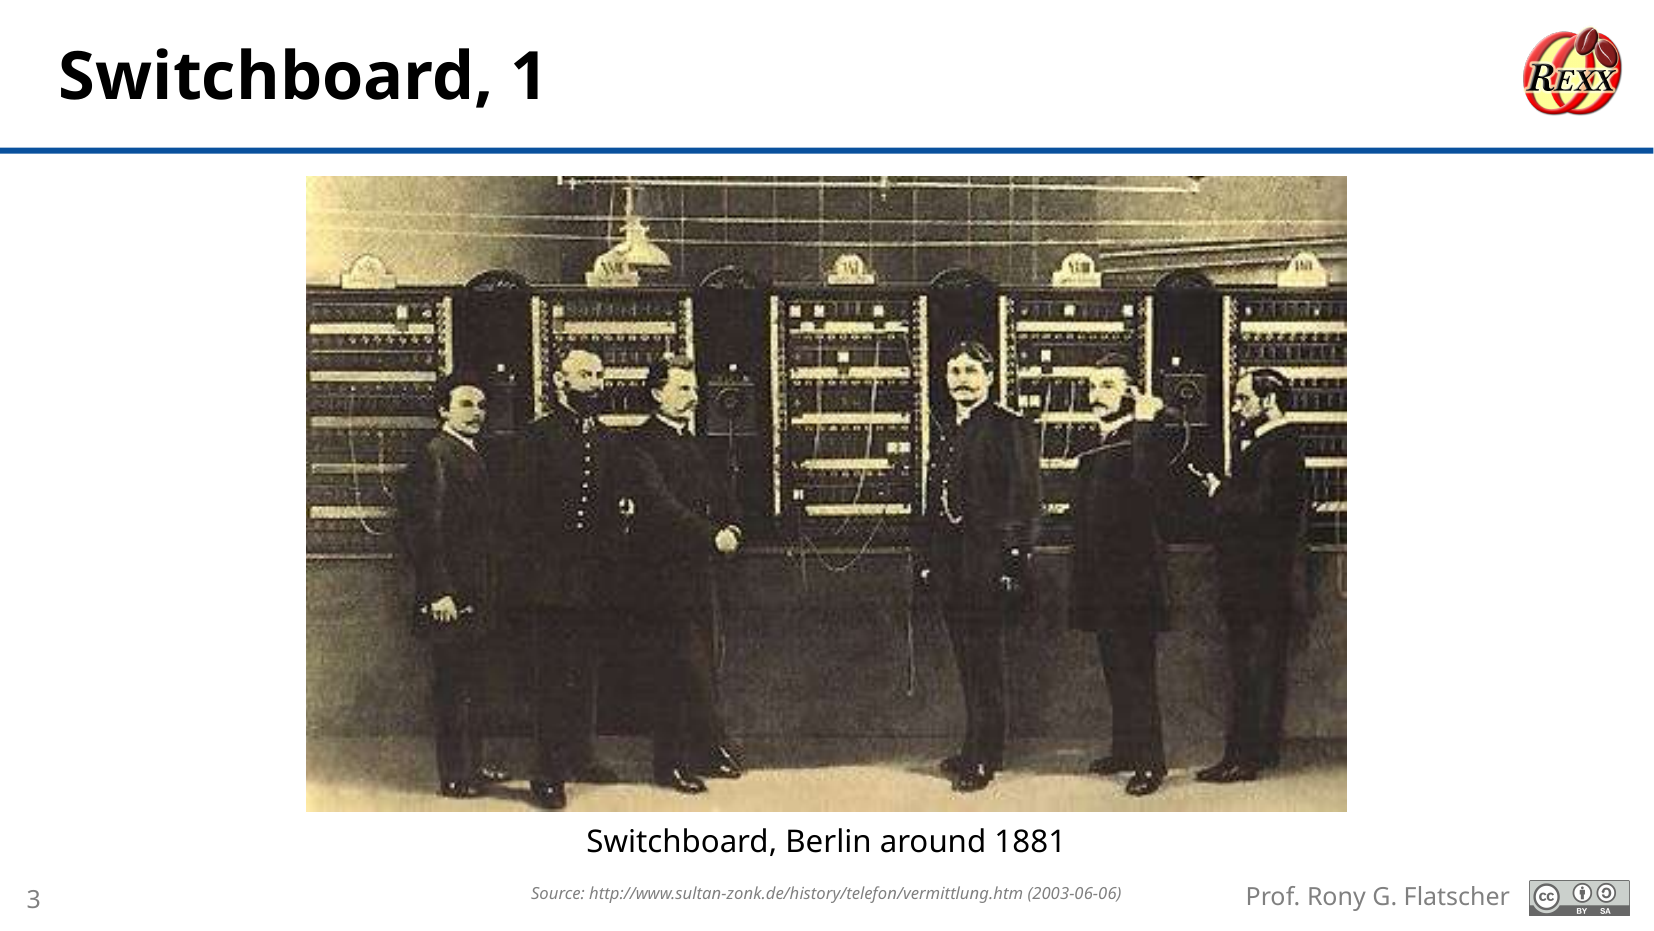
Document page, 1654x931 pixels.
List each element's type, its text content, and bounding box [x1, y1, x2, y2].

text_box Source: http://www.sultan-zonk.de/history/telefon/vermittlung.htm (2003-06-06) [0, 874, 1654, 922]
text_box Switchboard, Berlin around 1881 [540, 811, 1113, 869]
picture [306, 176, 1347, 812]
title Switchboard, 1 [0, 0, 1625, 148]
